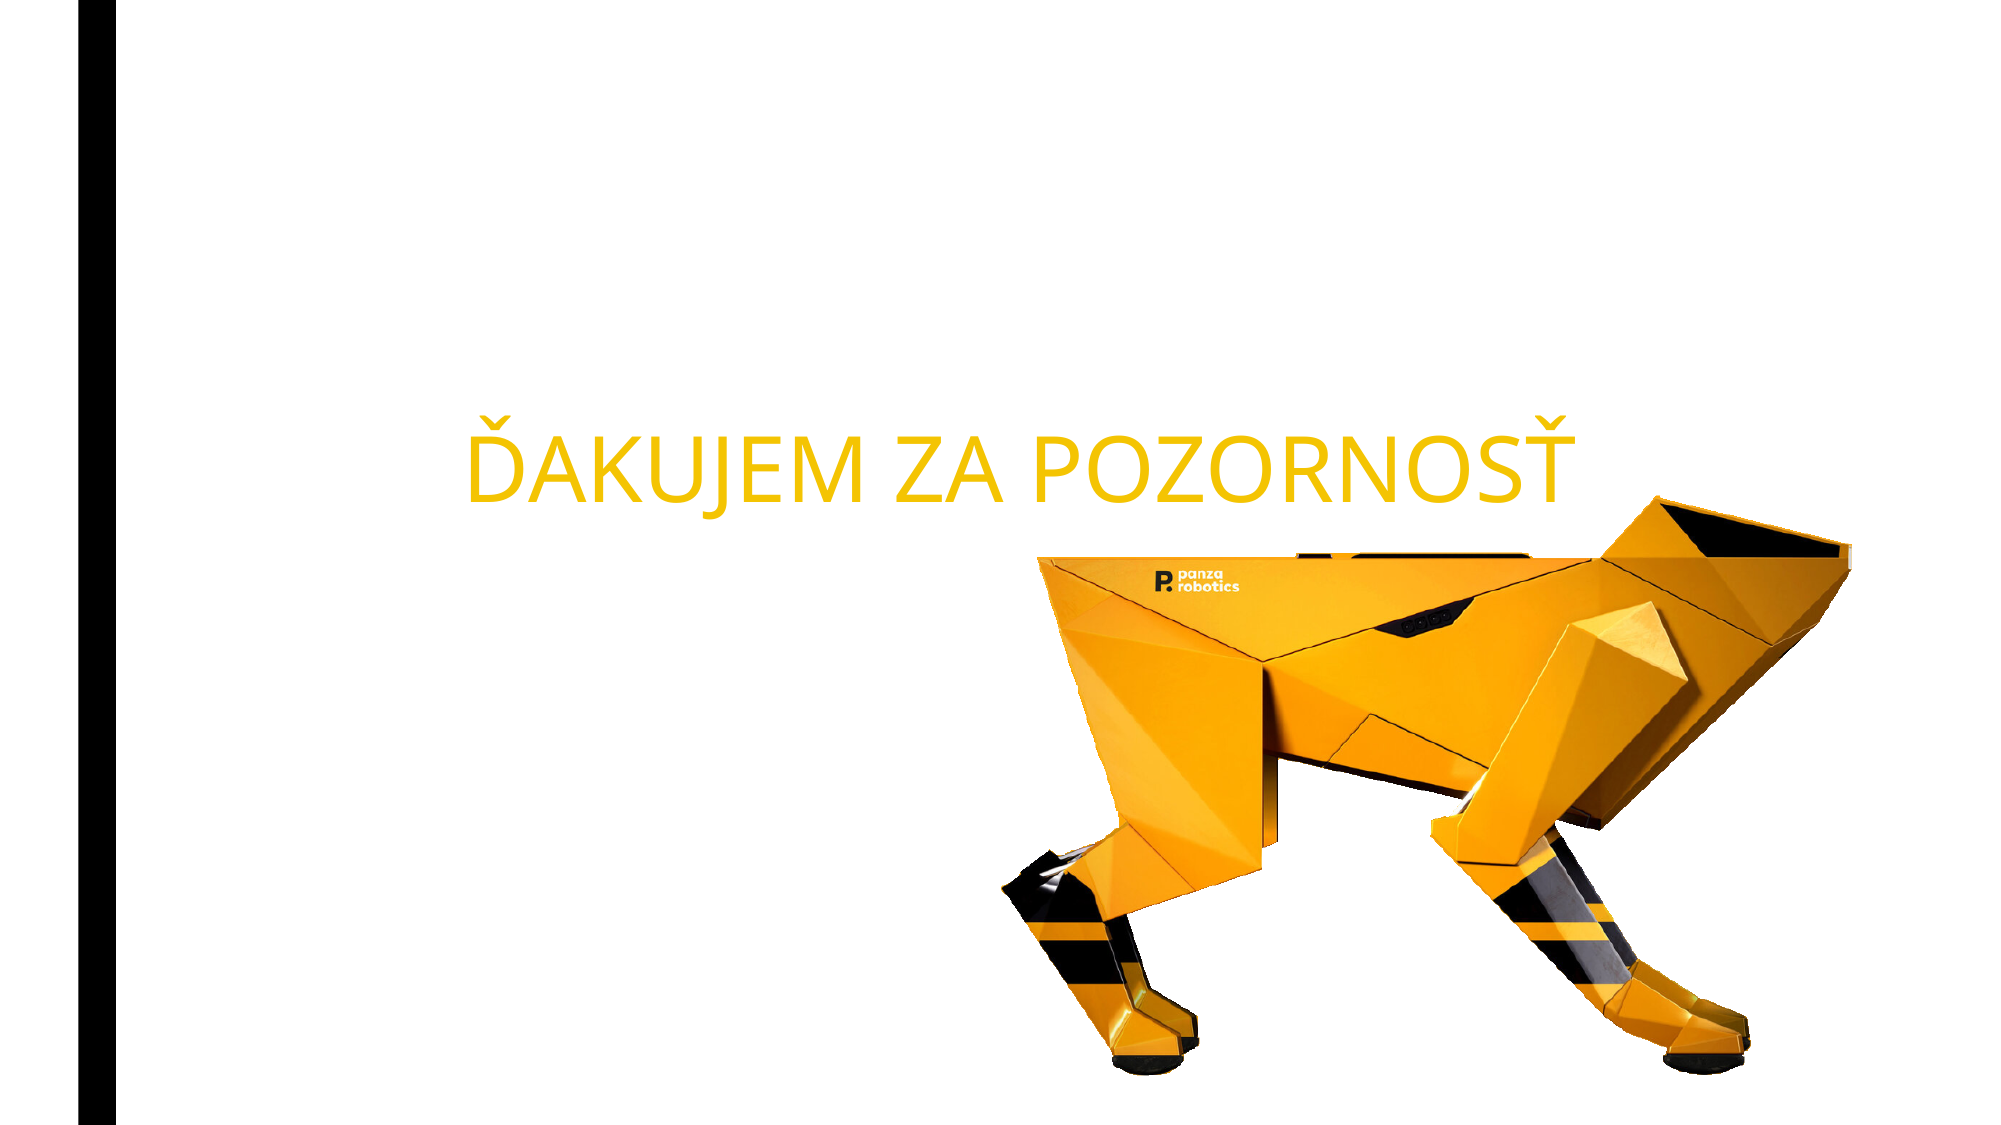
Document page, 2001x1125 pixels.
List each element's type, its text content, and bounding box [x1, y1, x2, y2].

picture [917, 563, 1933, 1104]
title ĎAKUJEM ZA POZORNOSŤ [447, 416, 2000, 563]
